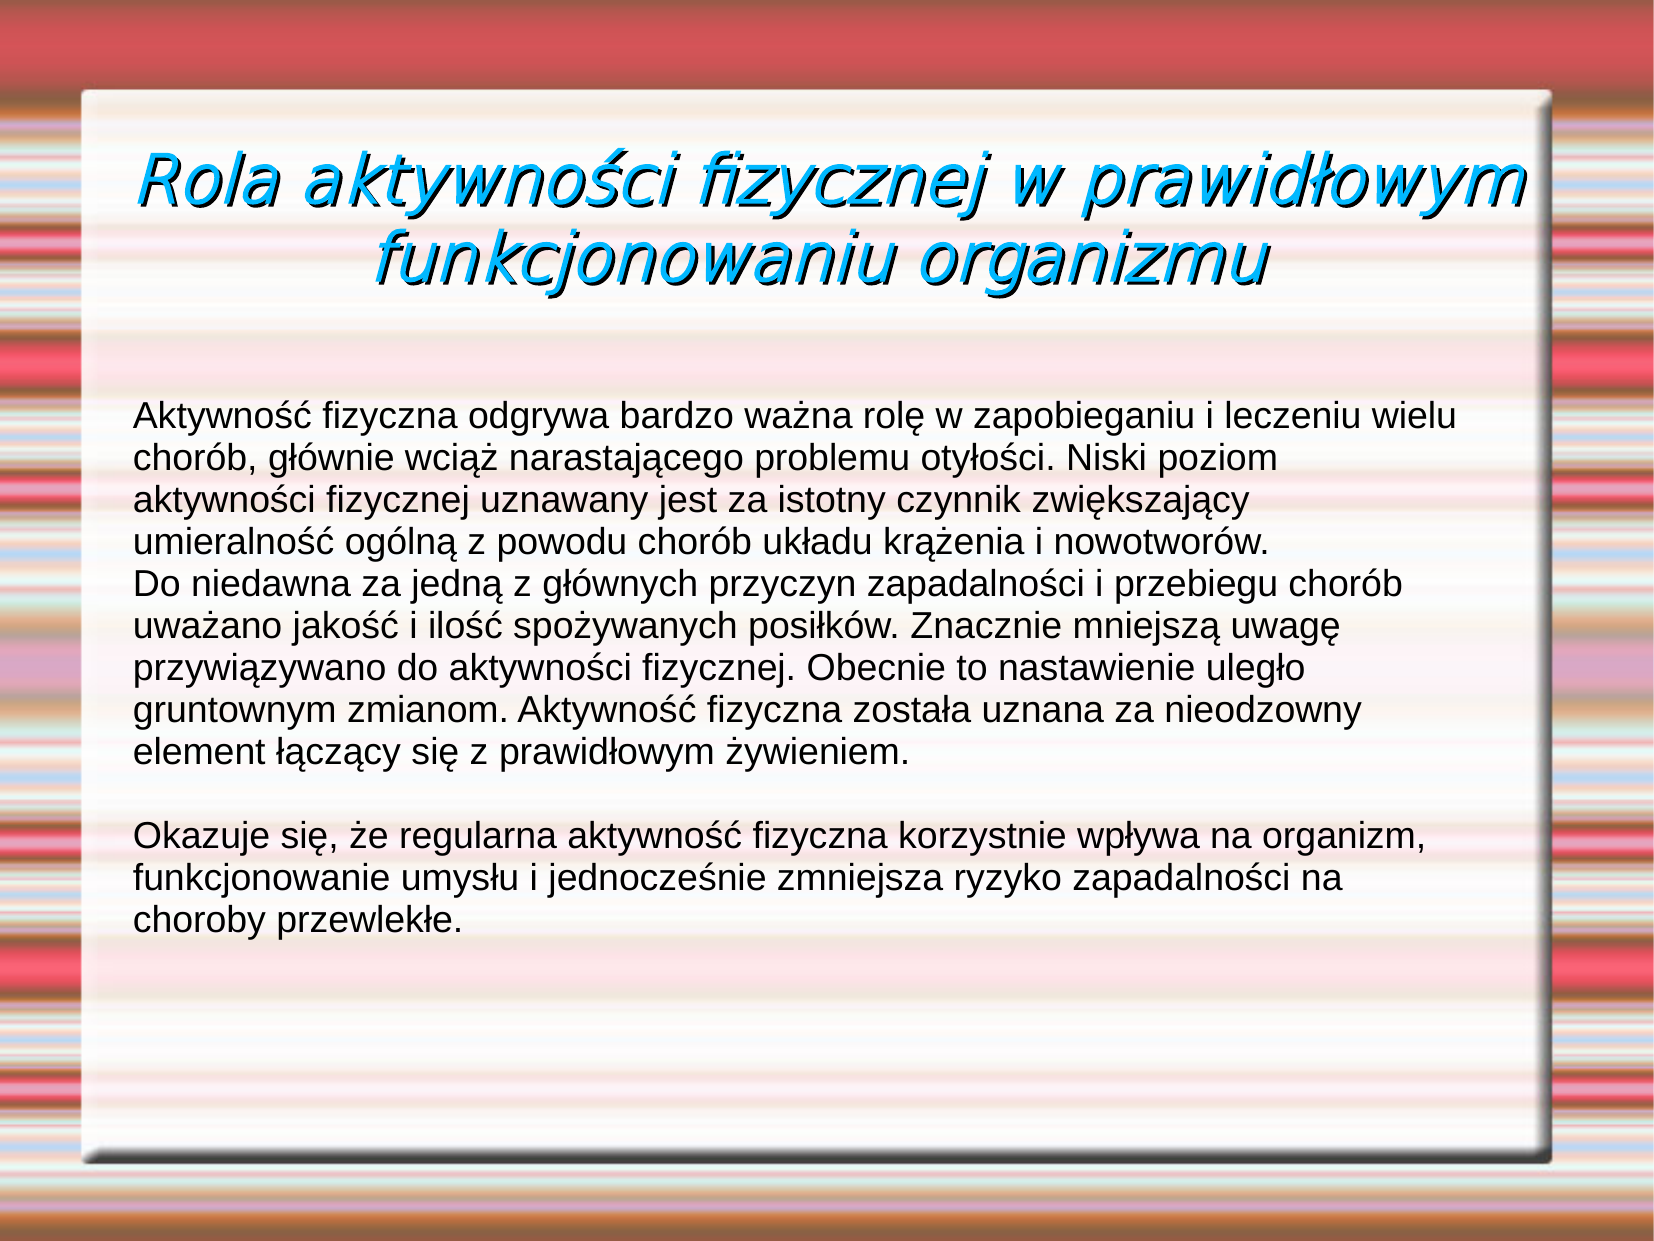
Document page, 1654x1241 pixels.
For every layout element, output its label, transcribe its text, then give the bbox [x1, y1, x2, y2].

picture [0, 0, 1654, 1241]
title Rola aktywności fizycznej w prawidłowym funkcjonowaniu organizmu [121, 122, 1534, 315]
text_box Aktywność fizyczna odgrywa bardzo ważna rolę w zapobieganiu i leczeniu wielu chorób, głównie wciąż narastającego problemu otyłości. Niski poziom aktywności fizycznej uznawany jest za istotny czynnik zwiększający umieralność ogólną z powodu chorób układu krążenia i nowotworów. Do niedawna za jedną z głównych przyczyn zapadalności i przebiegu chorób uważano jakość i ilość spożywanych posiłków. Znacznie mniejszą uwagę przywiązywano do aktywności fizycznej. Obecnie to nastawienie uległo gruntownym zmianom. Aktywność fizyczna została uznana za nieodzowny element łączący się z prawidłowym żywieniem. Okazuje się, że regularna aktywność fizyczna korzystnie wpływa na organizm, funkcjonowanie umysłu i jednocześnie zmniejsza ryzyko zapadalności na choroby przewlekłe. [118, 386, 1477, 1123]
